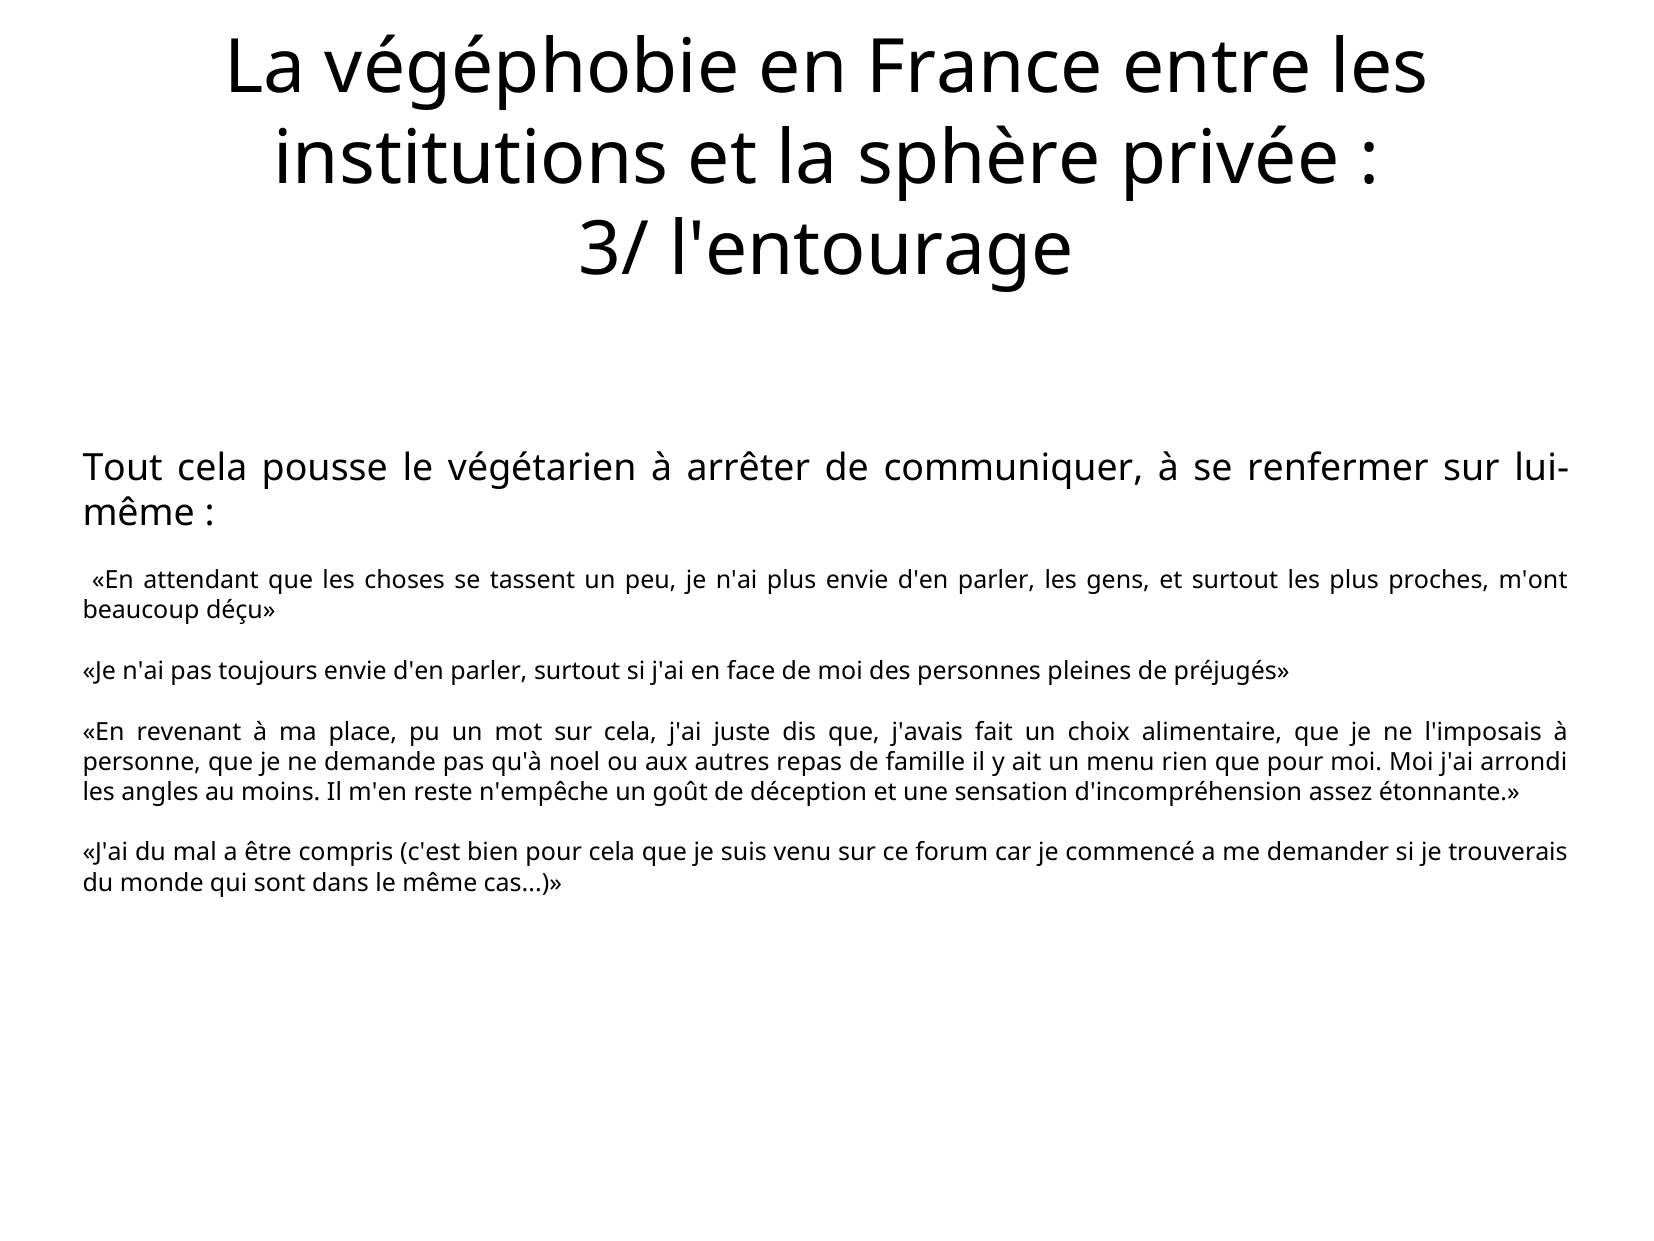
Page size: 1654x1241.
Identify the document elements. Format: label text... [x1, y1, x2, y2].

title La végéphobie en France entre les institutions et la sphère privée : 3/ l'entourage [82, 16, 1571, 290]
subtitle Tout cela pousse le végétarien à arrêter de communiquer, à se renfermer sur lui-même : «En attendant que les choses se tassent un peu, je n'ai plus envie d'en parler, les gens, et surtout les plus proches, m'ont beaucoup déçu» «Je n'ai pas toujours envie d'en parler, surtout si j'ai en face de moi des personnes pleines de préjugés» «En revenant à ma place, pu un mot sur cela, j'ai juste dis que, j'avais fait un choix alimentaire, que je ne l'imposais à personne, que je ne demande pas qu'à noel ou aux autres repas de famille il y ait un menu rien que pour moi. Moi j'ai arrondi les angles au moins. Il m'en reste n'empêche un goût de déception et une sensation d'incompréhension assez étonnante.» «J'ai du mal a être compris (c'est bien pour cela que je suis venu sur ce forum car je commencé a me demander si je trouverais du monde qui sont dans le même cas...)» [82, 297, 1571, 1102]
